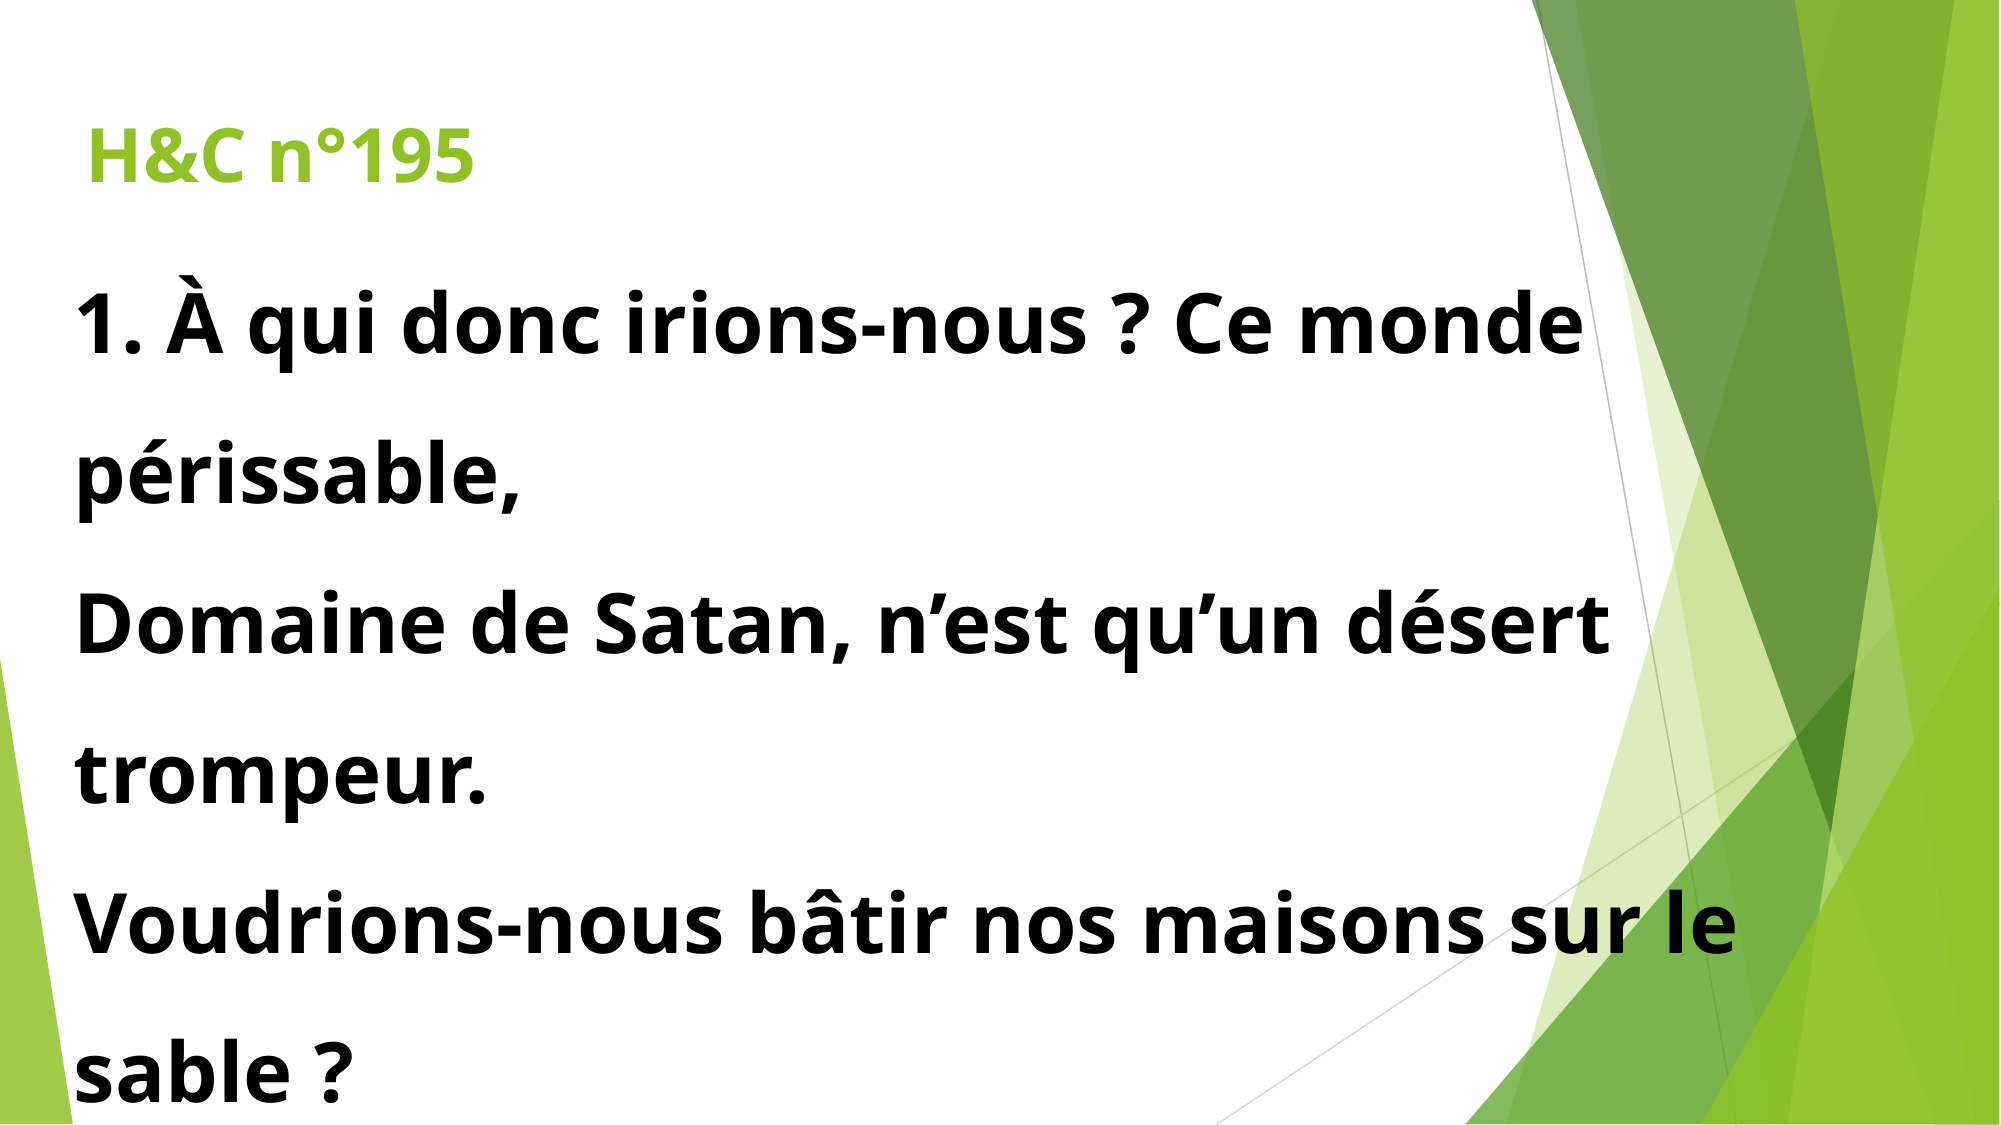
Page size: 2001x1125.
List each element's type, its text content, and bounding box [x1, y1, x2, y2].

text_box 1. À qui donc irions-nous ? Ce monde périssable, Domaine de Satan, n’est qu’un désert trompeur. Voudrions-nous bâtir nos maisons sur le sable ? Non, ce n’est pas ainsi qu’on fonde son bonheur. [59, 212, 2001, 1074]
text_box H&C n°195 [70, 99, 1522, 212]
